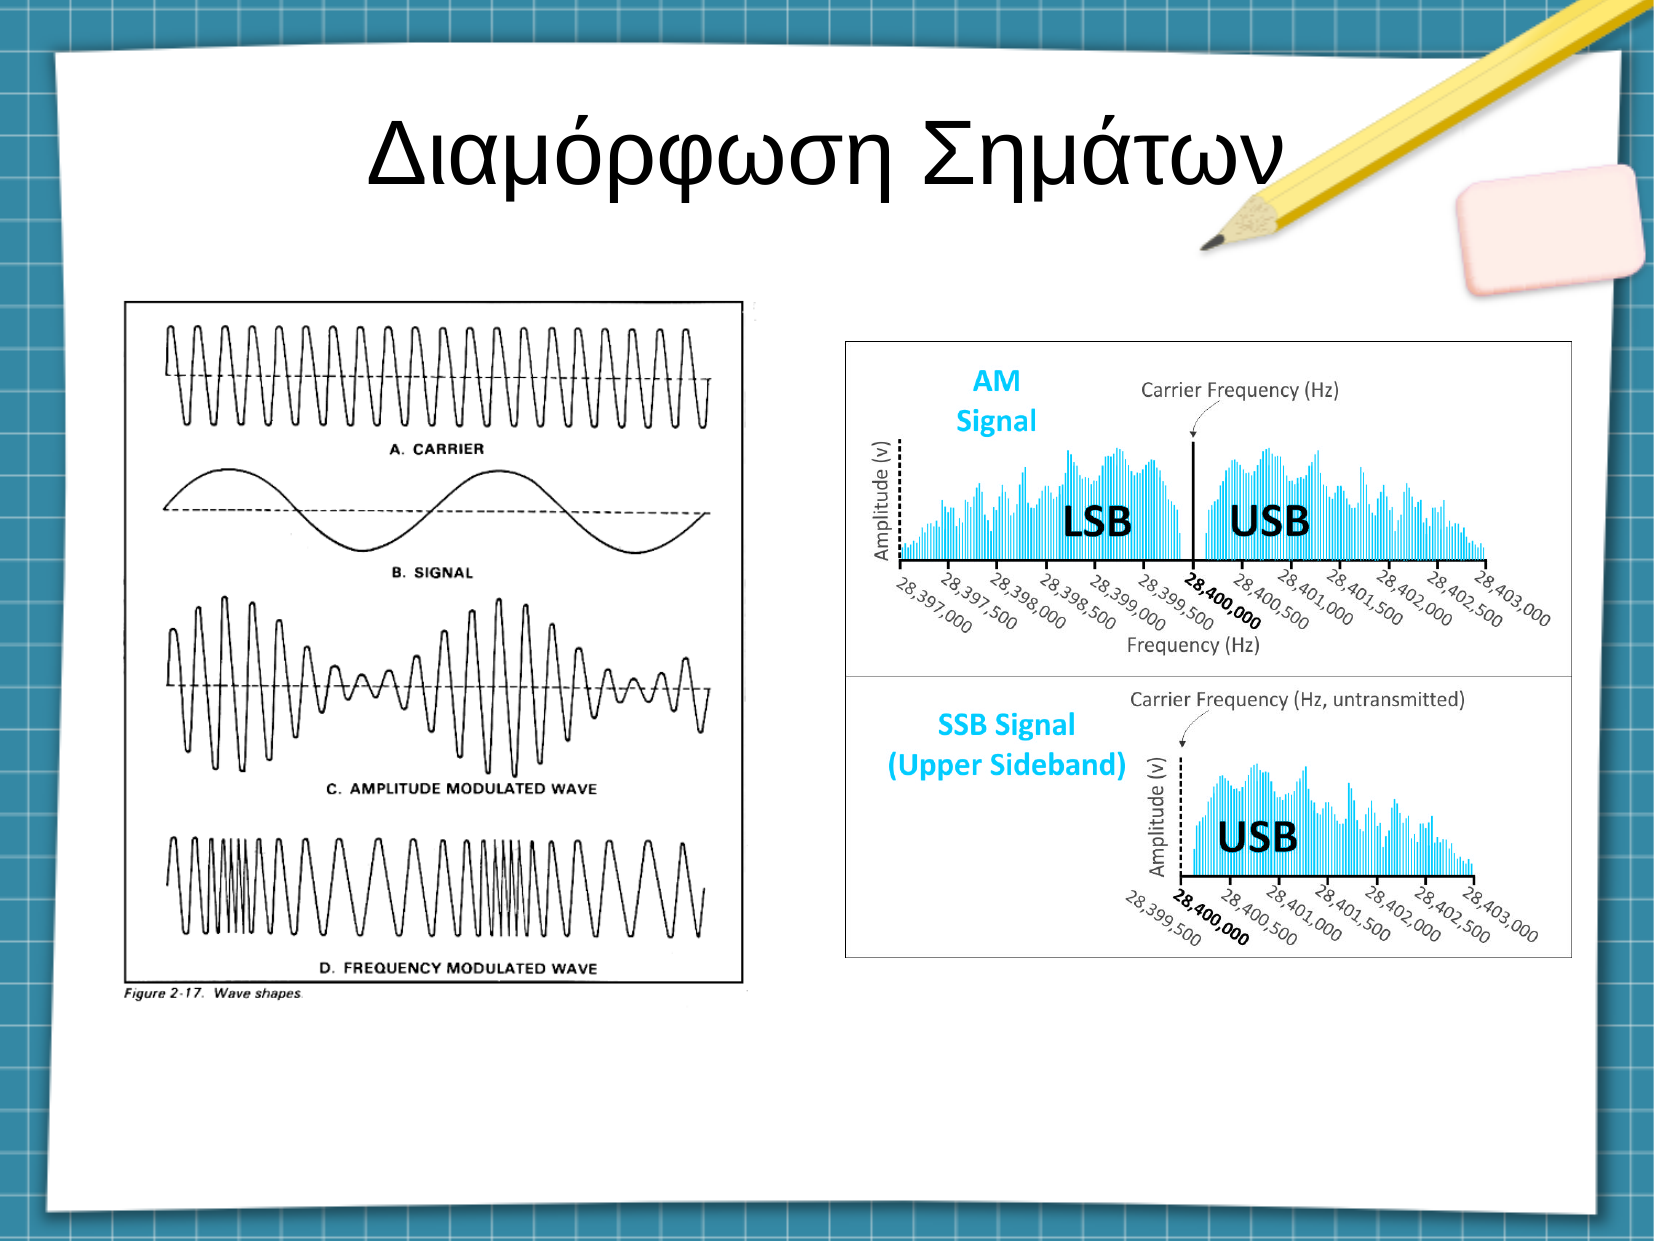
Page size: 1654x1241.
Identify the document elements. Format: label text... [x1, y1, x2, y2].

title Διαμόρφωση Σημάτων [82, 49, 1571, 257]
picture [0, 0, 1654, 1241]
